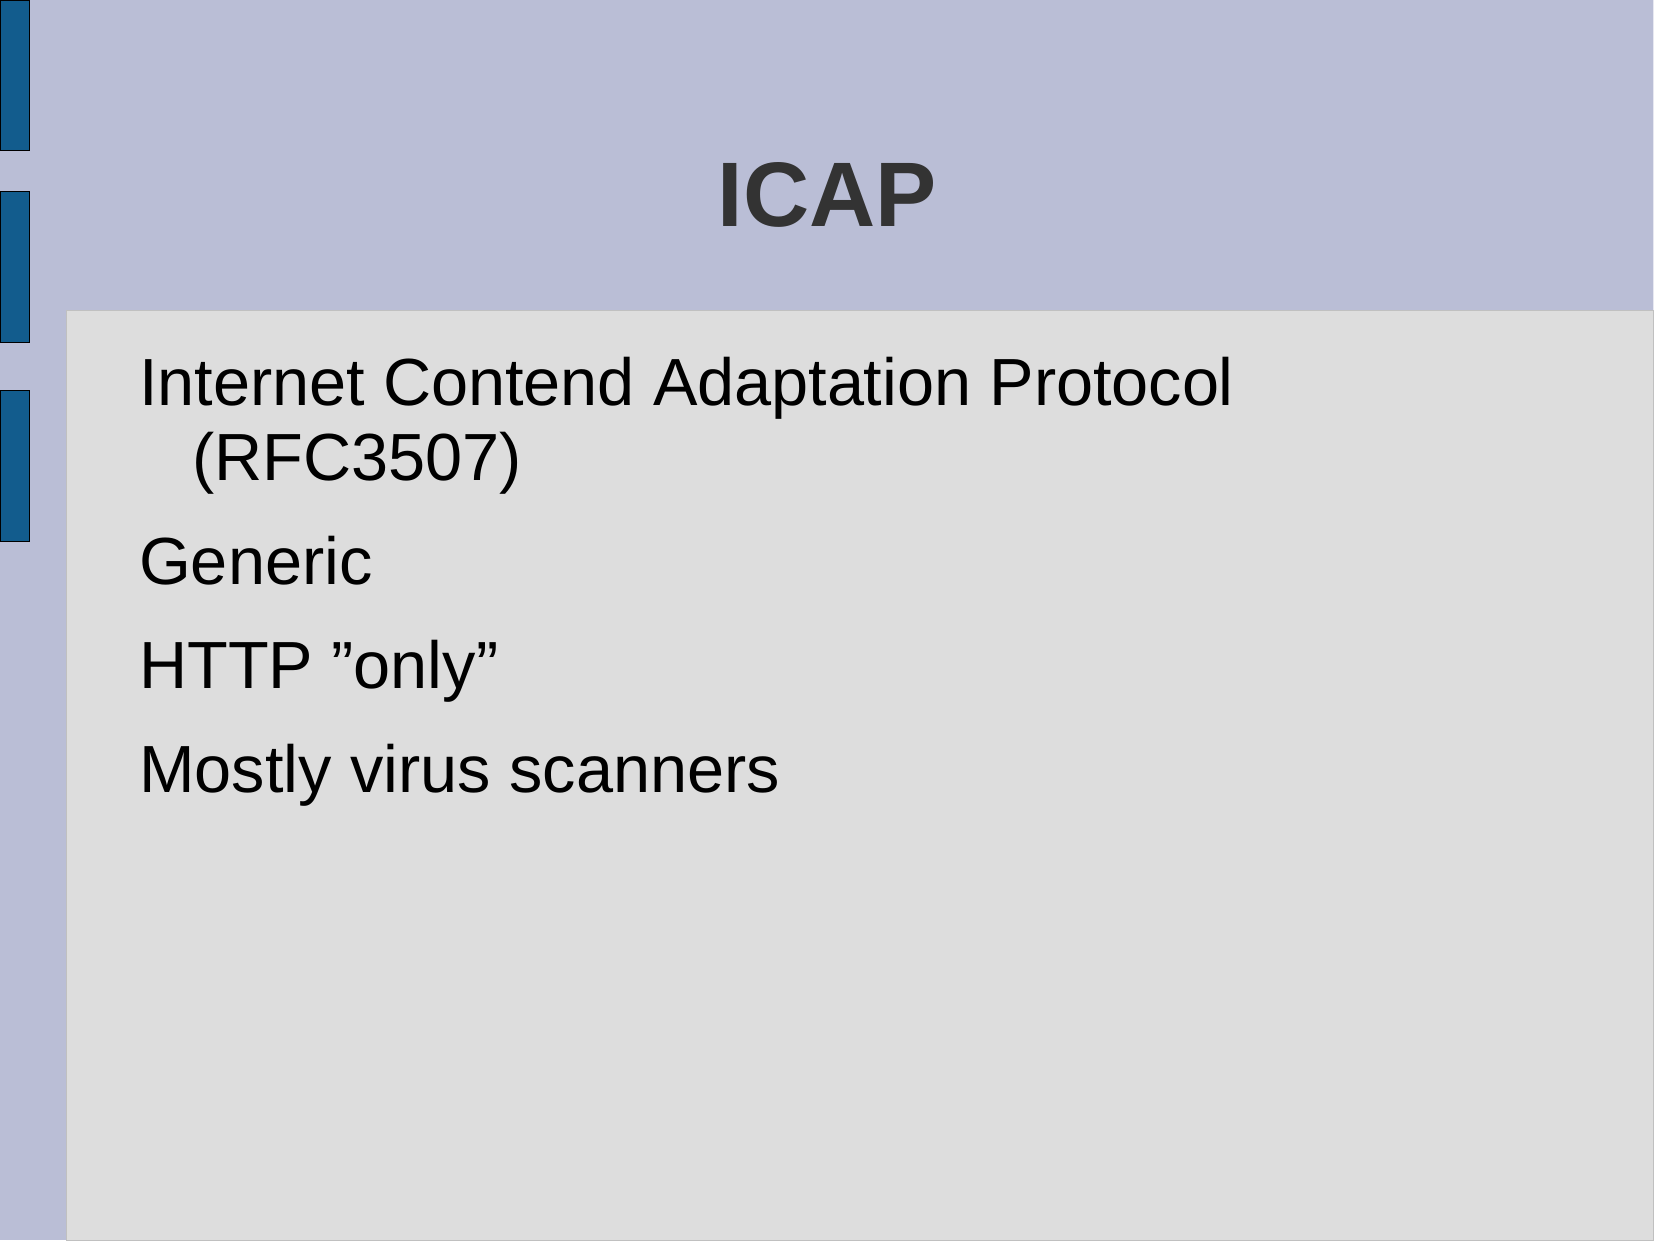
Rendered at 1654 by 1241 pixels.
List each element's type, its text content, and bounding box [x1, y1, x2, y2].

list Internet Contend Adaptation Protocol (RFC3507) Generic HTTP ”only” Mostly virus scanners [121, 344, 1534, 1127]
title ICAP [121, 91, 1534, 299]
